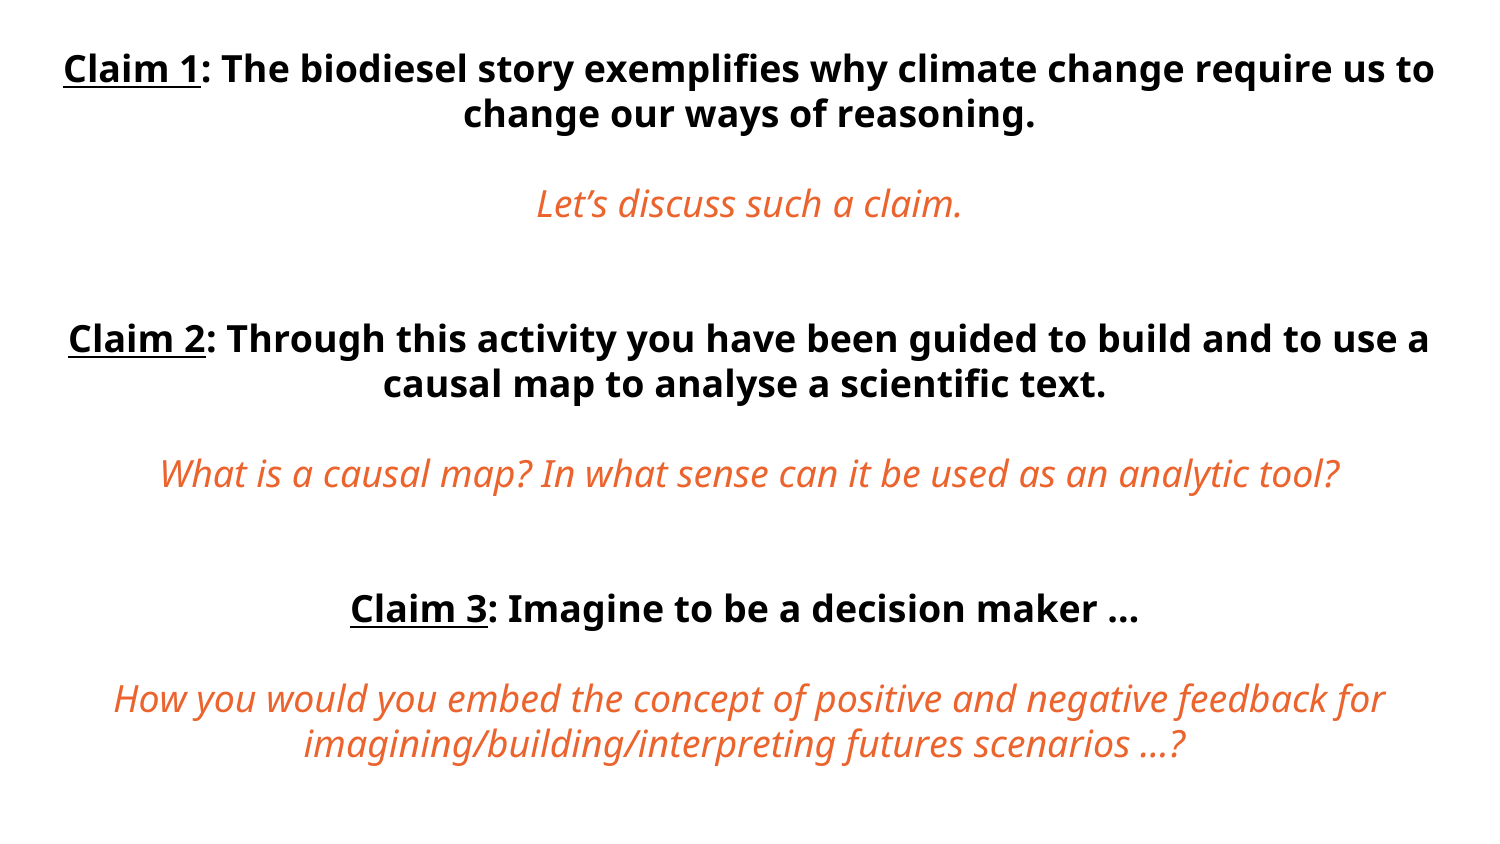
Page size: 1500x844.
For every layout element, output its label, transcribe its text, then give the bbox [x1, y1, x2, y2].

text_box Claim 1: The biodiesel story exemplifies why climate change require us to change our ways of reasoning. Let’s discuss such a claim. Claim 2: Through this activity you have been guided to build and to use a causal map to analyse a scientific text. What is a causal map? In what sense can it be used as an analytic tool? Claim 3: Imagine to be a decision maker … How you would you embed the concept of positive and negative feedback for imagining/building/interpreting futures scenarios …? [41, 38, 1459, 773]
